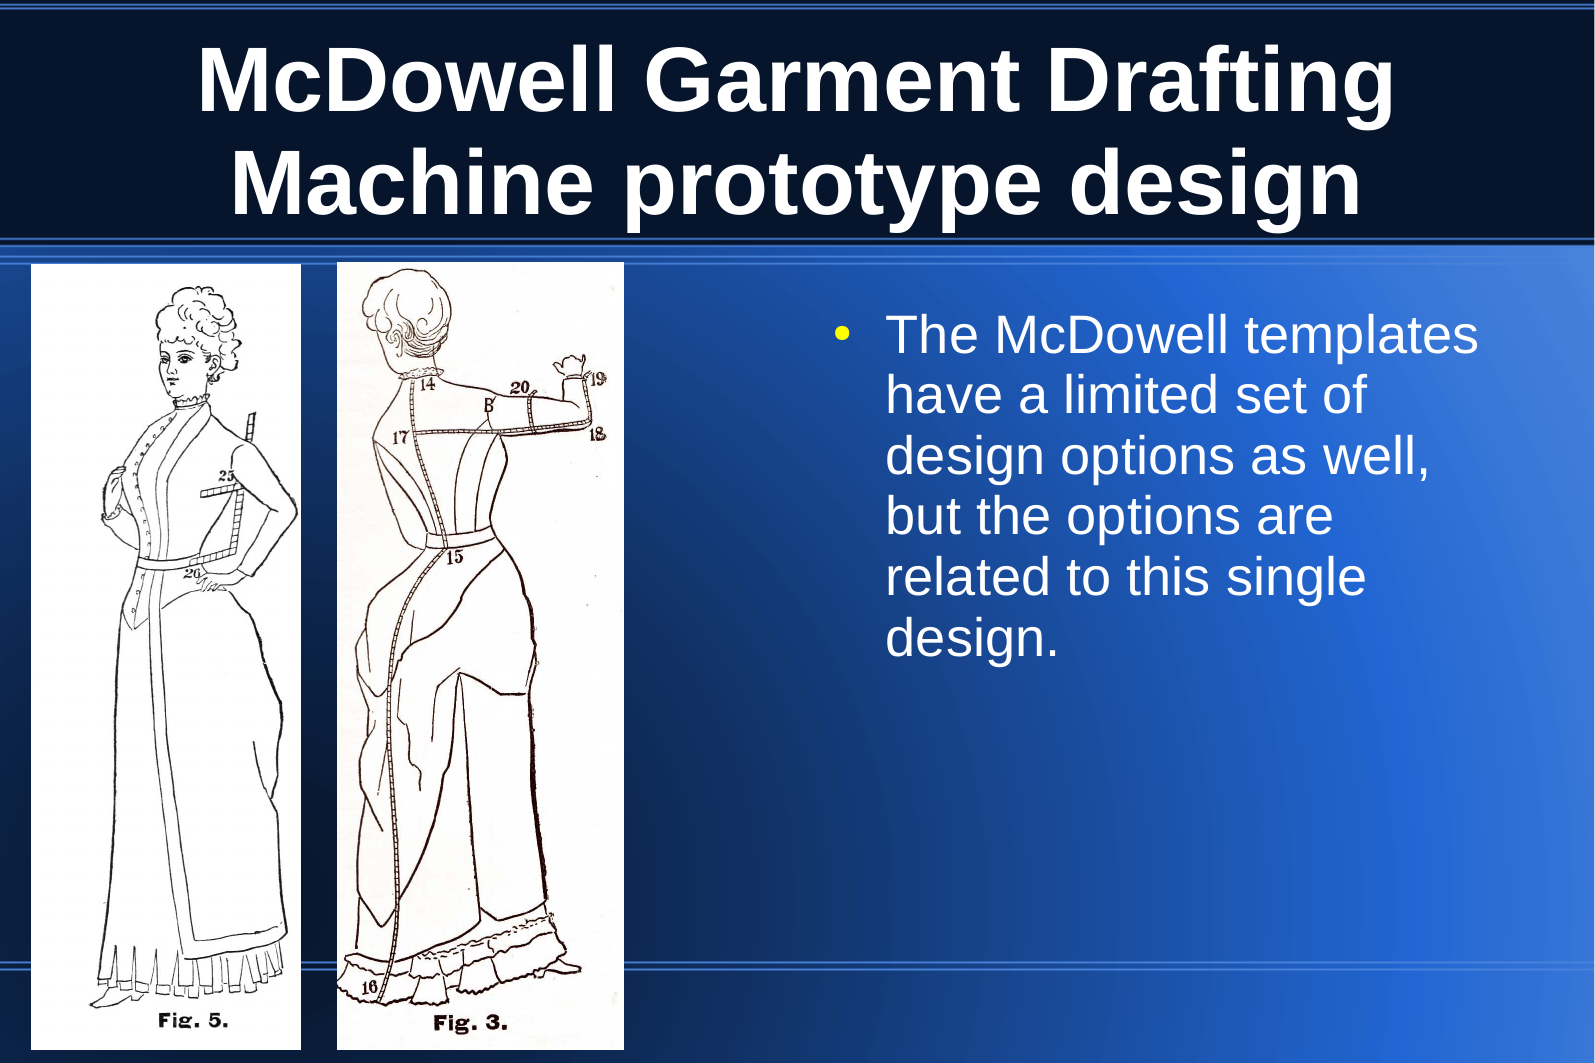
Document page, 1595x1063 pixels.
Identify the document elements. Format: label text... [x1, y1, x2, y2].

list The McDowell templates have a limited set of design options as well, but the options are related to this single design. [814, 304, 1516, 907]
picture [0, 0, 1595, 1063]
title McDowell Garment Drafting Machine prototype design [79, 28, 1515, 234]
